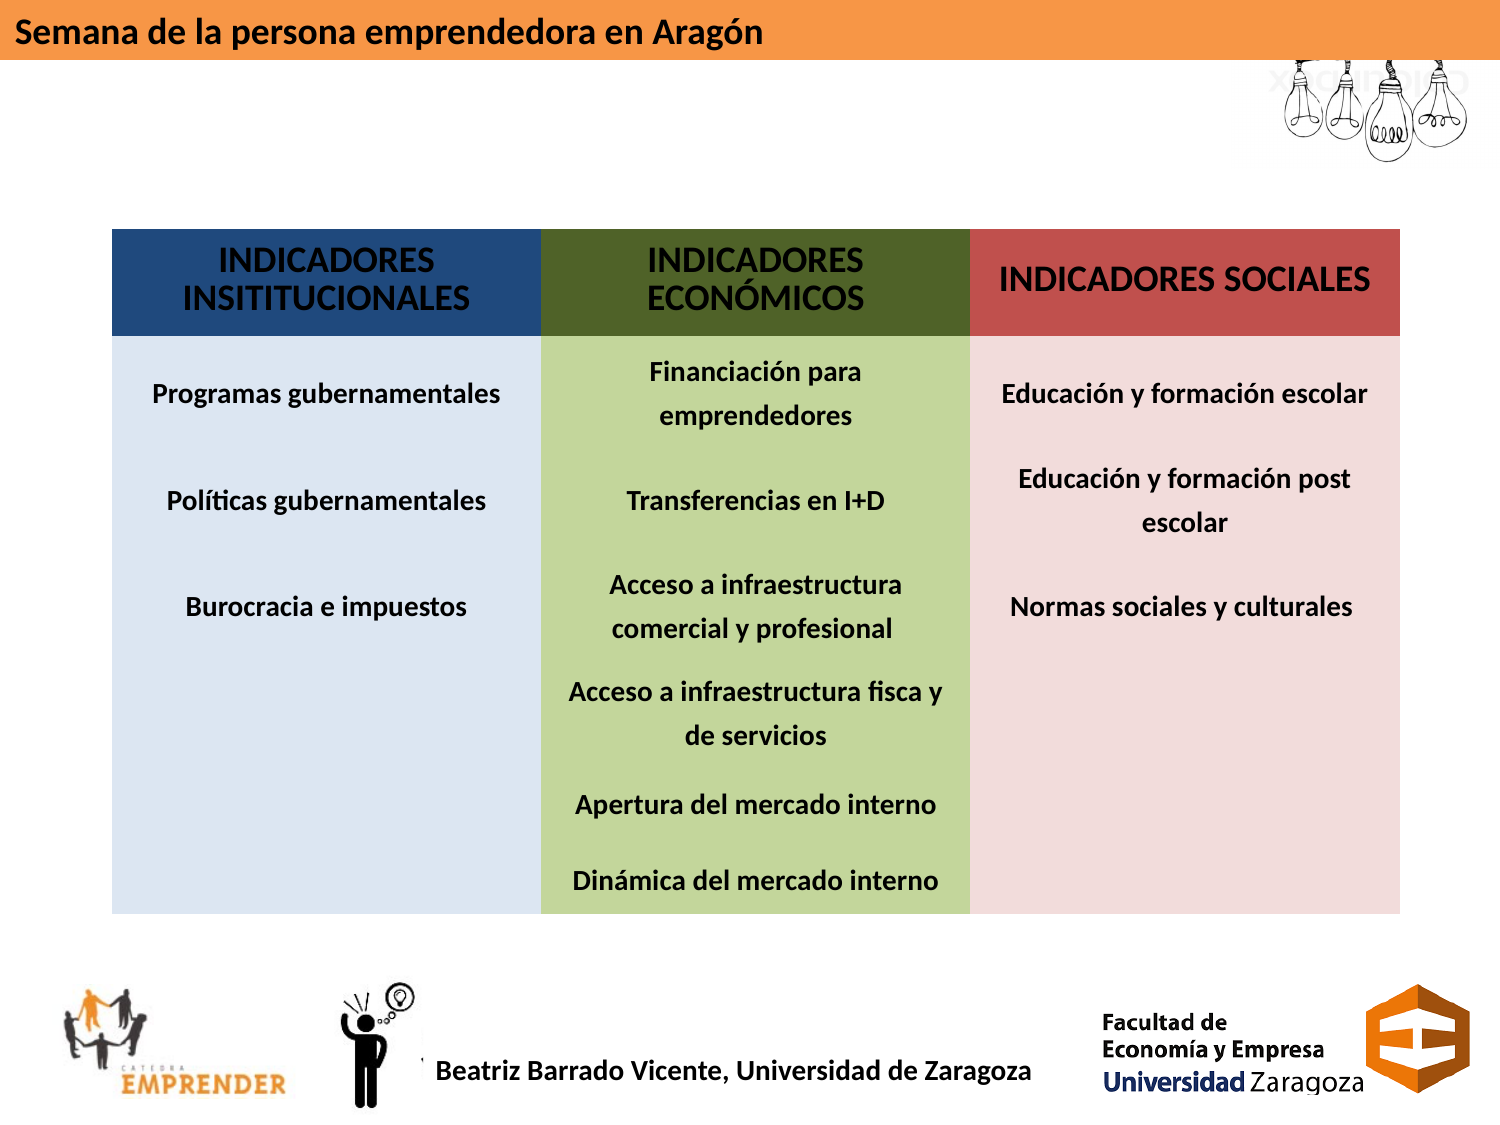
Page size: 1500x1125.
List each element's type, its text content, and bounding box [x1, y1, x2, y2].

table_cell [112, 838, 541, 914]
table_cell Dinámica del mercado interno [541, 838, 970, 914]
text_box Semana de la persona emprendedora en Aragón [0, 0, 1500, 60]
table_cell Educación y formación escolar [970, 336, 1400, 442]
table_cell Financiación para emprendedores [541, 336, 970, 442]
table_header INDICADORES INSITITUCIONALES [112, 229, 541, 336]
table_cell Apertura del mercado interno [541, 762, 970, 838]
picture [1092, 984, 1471, 1095]
table_cell [970, 655, 1400, 762]
table_cell [112, 762, 541, 838]
table_header INDICADORES SOCIALES [970, 229, 1400, 336]
table_cell Burocracia e impuestos [112, 549, 541, 655]
table_cell Acceso a infraestructura fisca y de servicios [541, 655, 970, 762]
picture [1231, 60, 1500, 169]
table_cell [112, 655, 541, 762]
table_cell Programas gubernamentales [112, 336, 541, 442]
table_cell Transferencias en I+D [541, 442, 970, 549]
table_cell Políticas gubernamentales [112, 442, 541, 549]
table_cell [970, 762, 1400, 838]
table_cell Educación y formación post escolar [970, 442, 1400, 549]
table_cell Acceso a infraestructura comercial y profesional [541, 549, 970, 655]
picture [12, 967, 424, 1116]
table_cell Normas sociales y culturales [970, 549, 1400, 655]
text_box Beatriz Barrado Vicente, Universidad de Zaragoza [424, 1044, 1048, 1095]
table_cell [970, 838, 1400, 914]
table_header INDICADORES ECONÓMICOS [541, 229, 970, 336]
